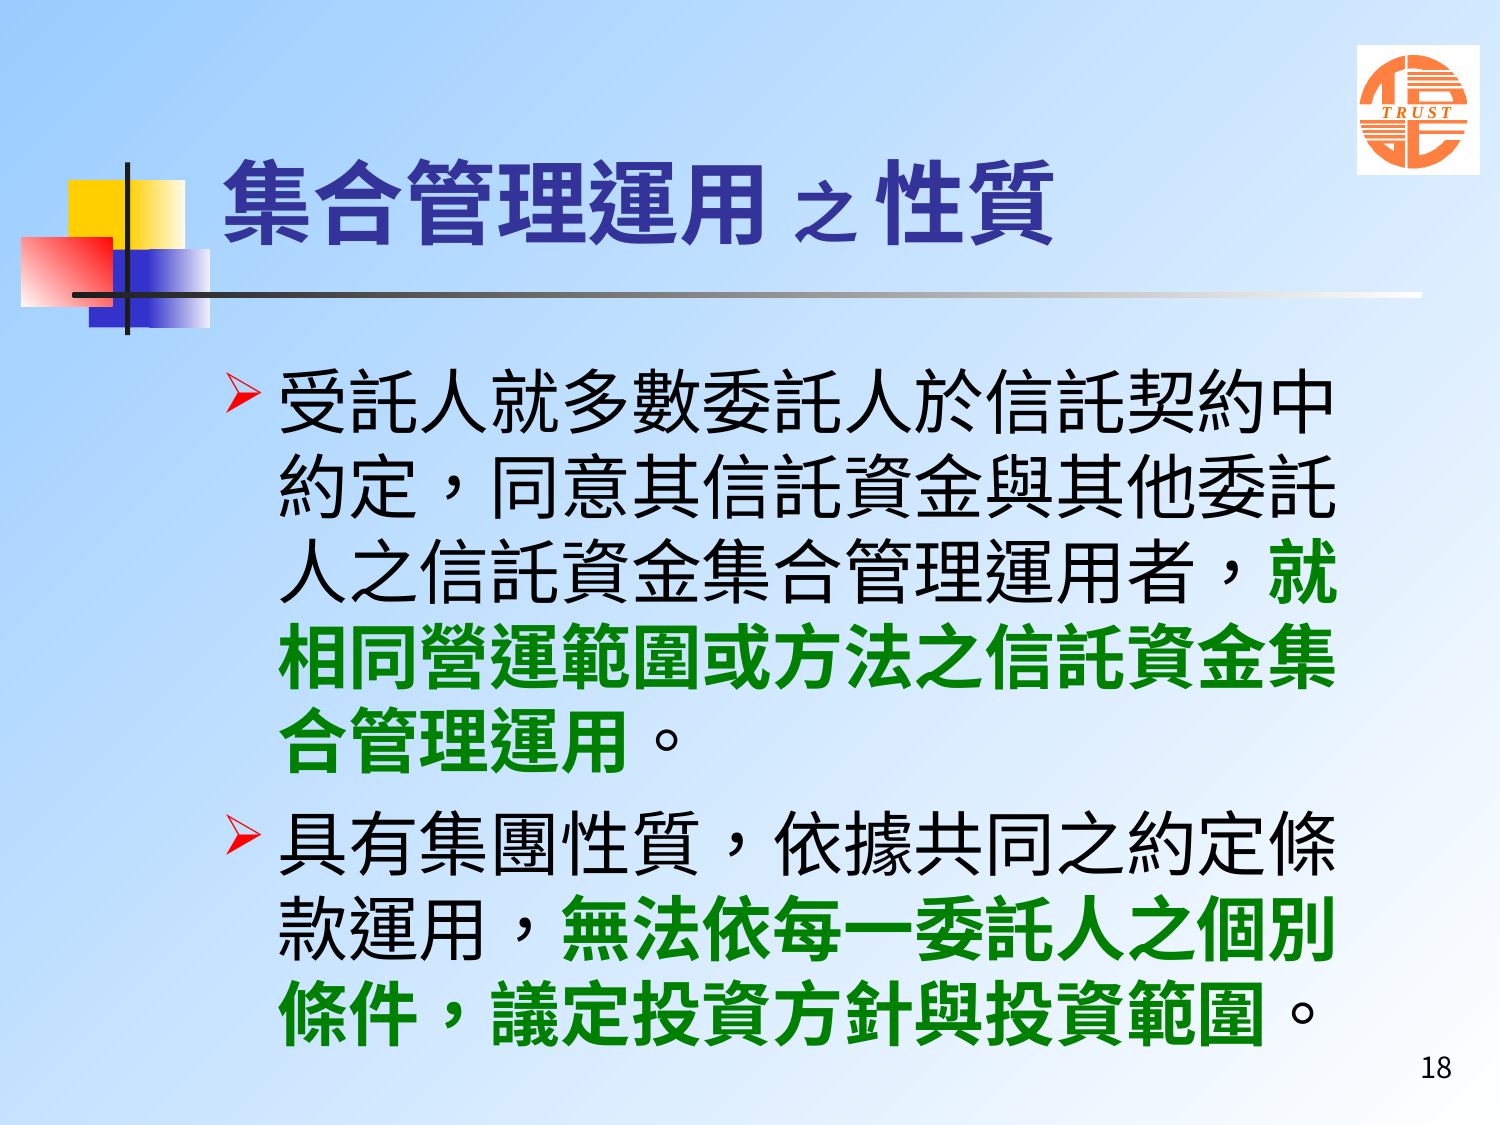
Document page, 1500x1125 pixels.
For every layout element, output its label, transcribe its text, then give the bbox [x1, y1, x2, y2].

text_box T R U S T [1362, 96, 1470, 127]
list 受託人就多數委託人於信託契約中約定，同意其信託資金與其他委託人之信託資金集合管理運用者，就相同營運範圍或方法之信託資金集合管理運用。 具有集團性質，依據共同之約定條款運用，無法依每一委託人之個別條件，議定投資方針與投資範圍。 [206, 350, 1400, 1083]
chart [1357, 45, 1480, 175]
title 集合管理運用 之 性質 [206, 113, 1500, 263]
